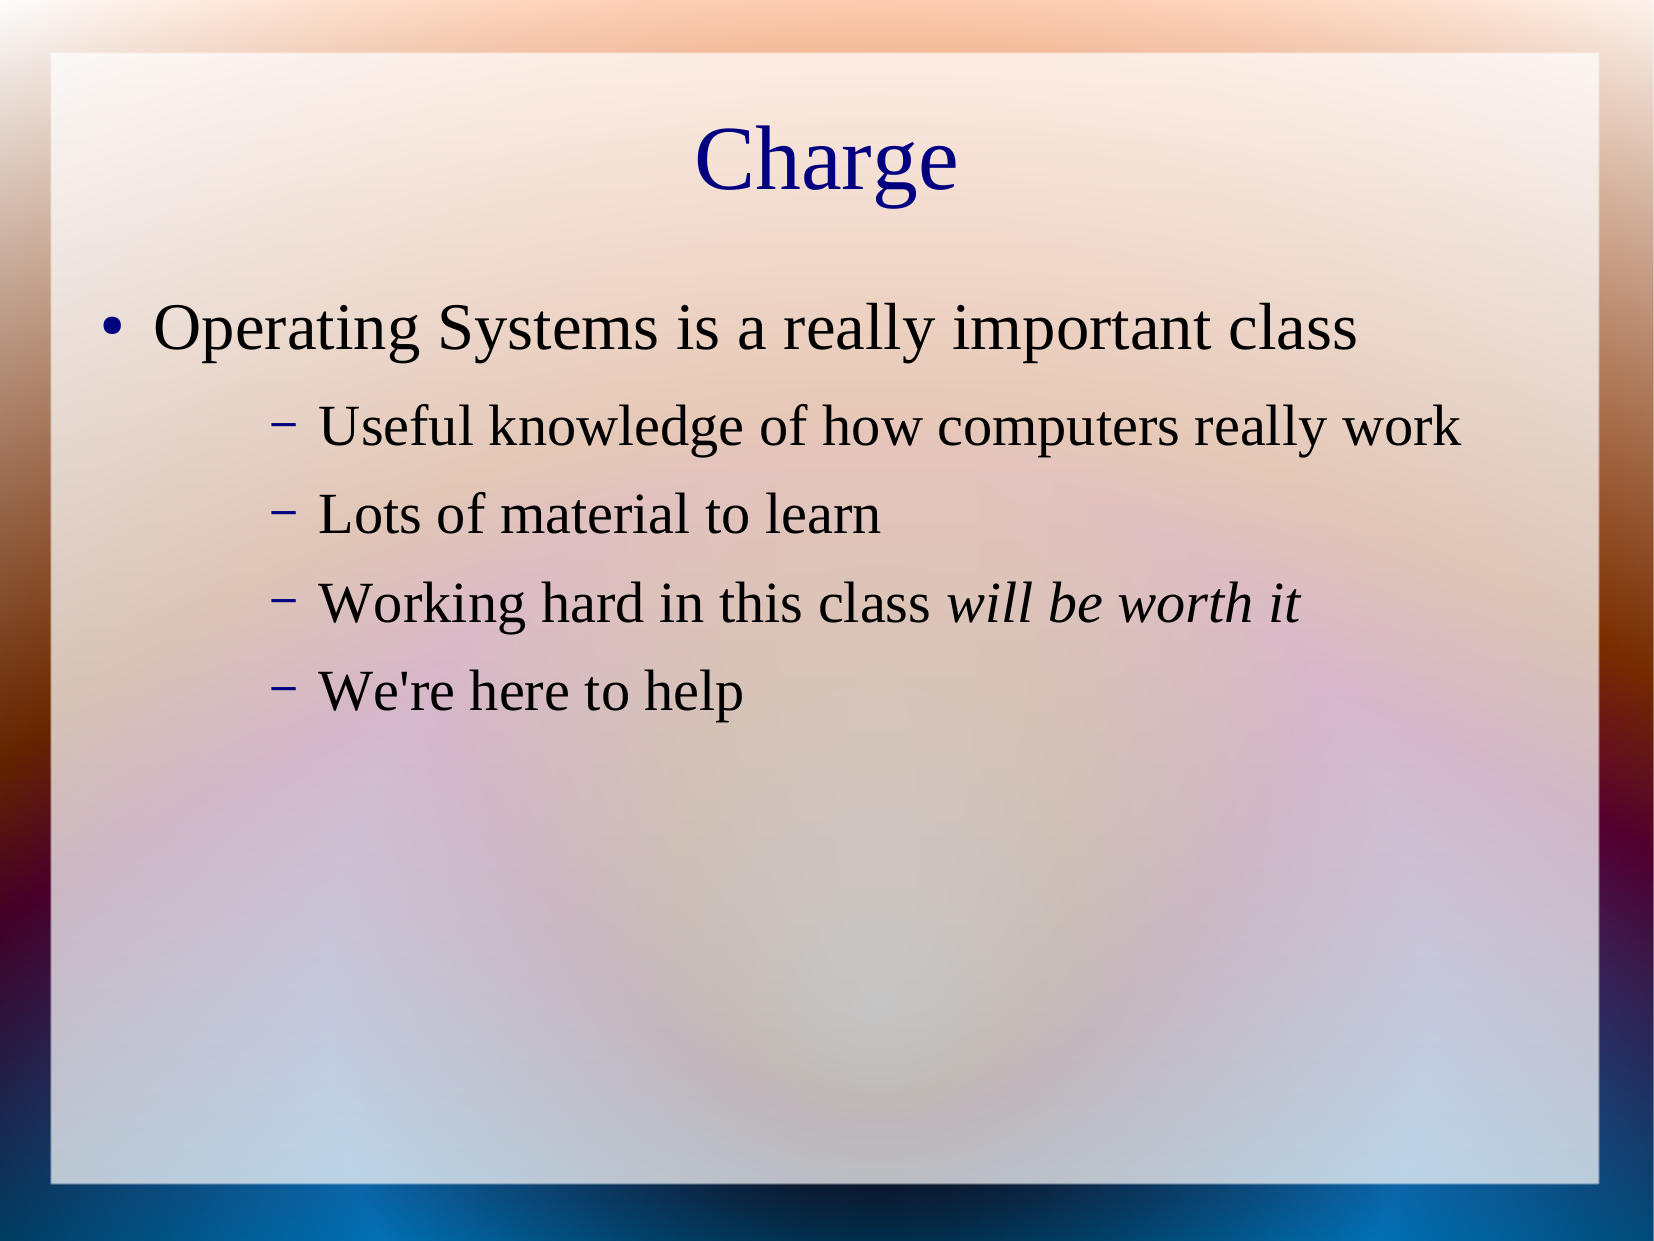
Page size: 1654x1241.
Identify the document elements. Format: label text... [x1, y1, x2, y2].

picture [0, 0, 1654, 1241]
list Operating Systems is a really important class Useful knowledge of how computers really work Lots of material to learn Working hard in this class will be worth it We're here to help [82, 290, 1571, 1019]
title Charge [82, 62, 1571, 256]
